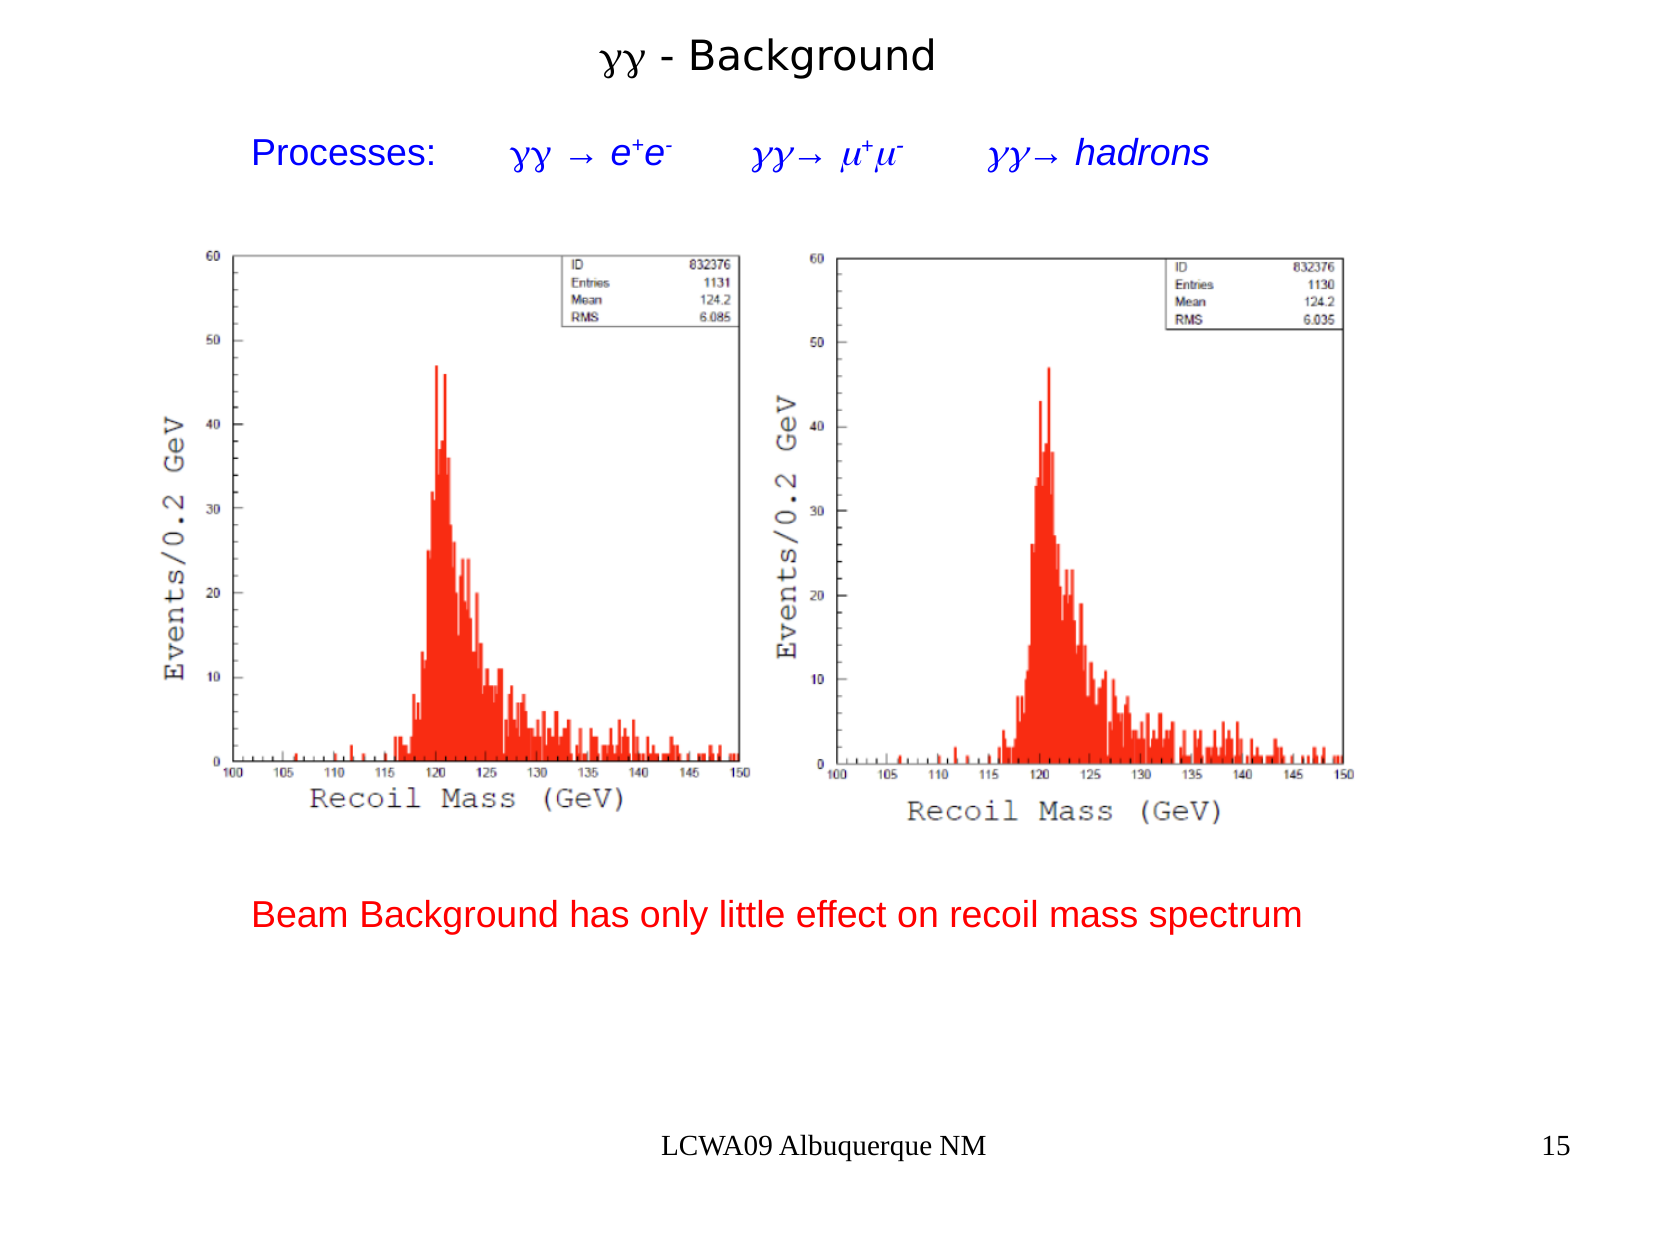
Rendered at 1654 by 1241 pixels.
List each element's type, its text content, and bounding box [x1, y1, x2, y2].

text_box γγ - Background [584, 24, 939, 91]
text_box Beam Background has only little effect on recoil mass spectrum [236, 885, 1321, 943]
text_box Processes: γγ → e+e- γγ→ μ+μ- γγ→ hadrons [236, 124, 1178, 186]
picture [139, 240, 1359, 833]
